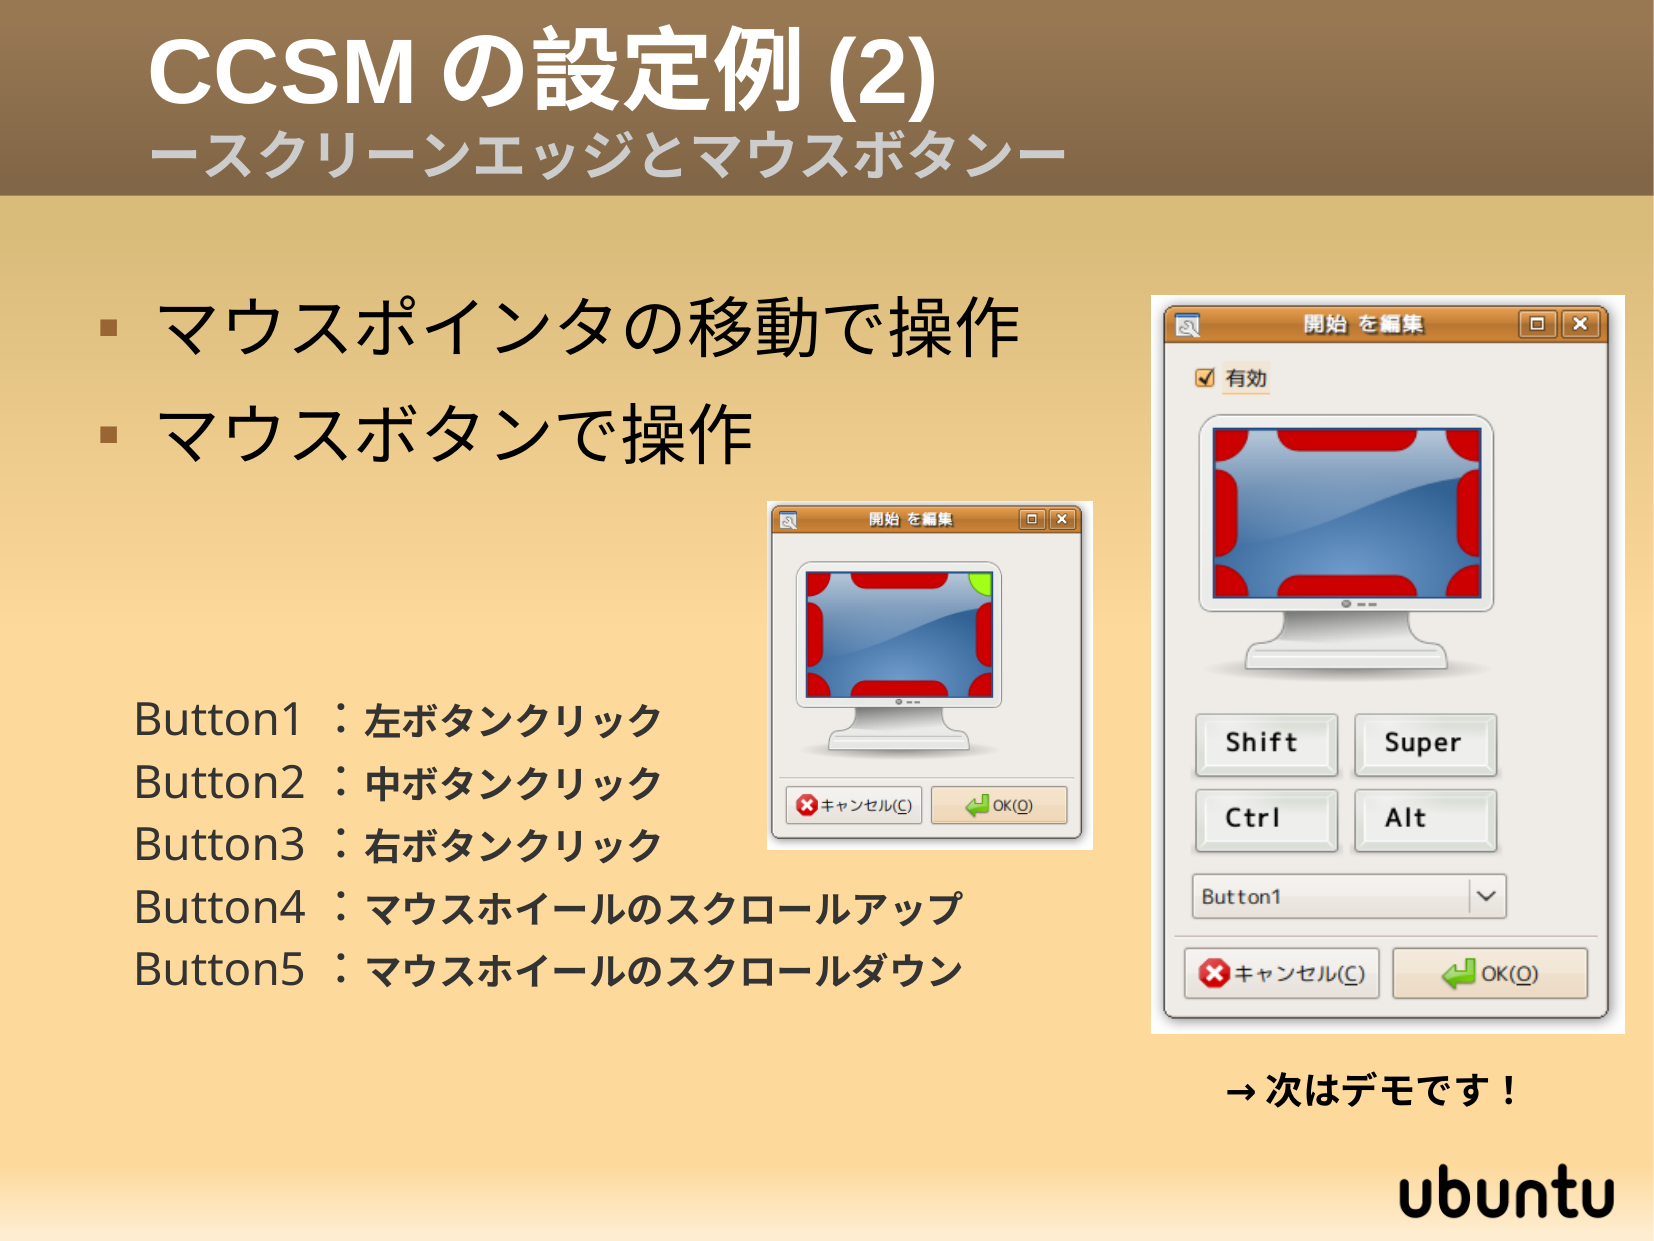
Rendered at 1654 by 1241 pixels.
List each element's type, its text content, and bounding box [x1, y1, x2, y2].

list マウスポインタの移動で操作 マウスボタンで操作 [82, 290, 1571, 1094]
picture [0, 0, 1654, 1241]
title CCSMの設定例(2) ースクリーンエッジとマウスボタンー [76, 0, 1566, 208]
text_box →次はデモです！ [1210, 1062, 1595, 1122]
